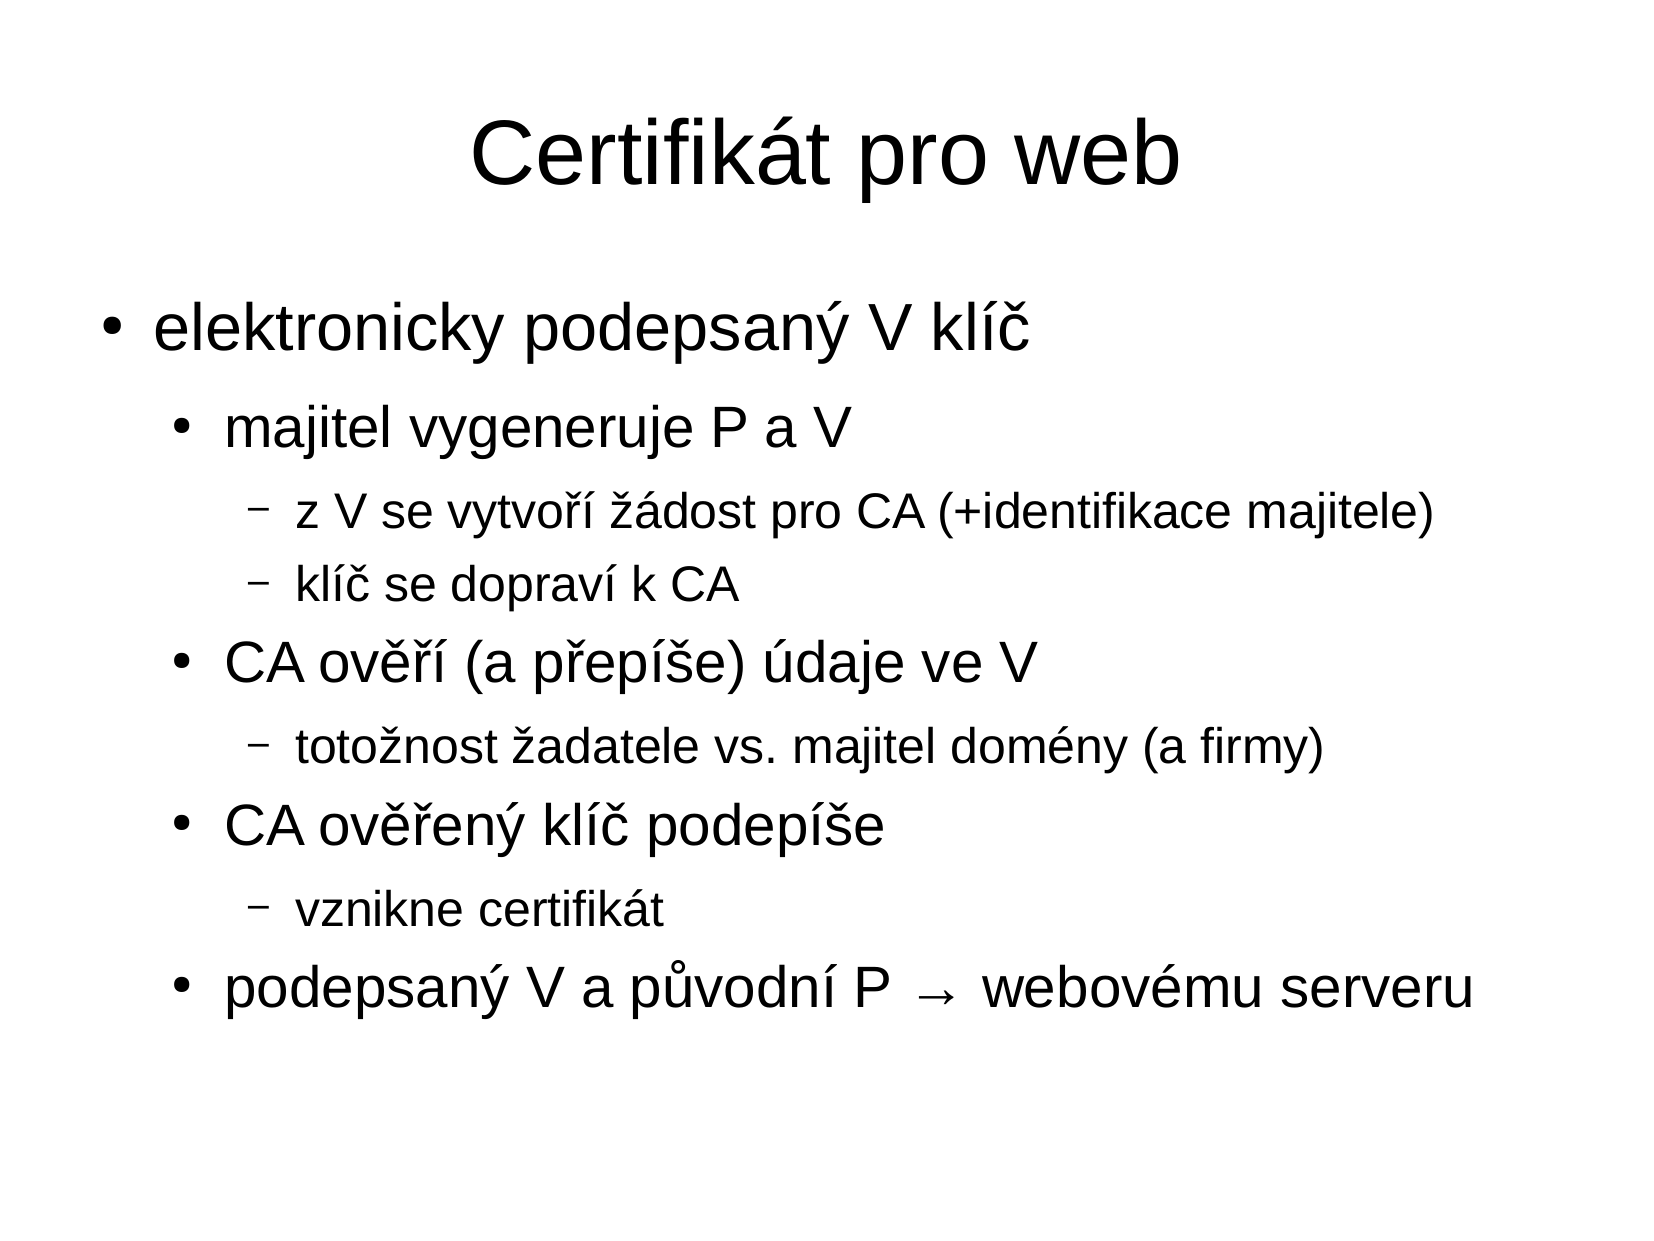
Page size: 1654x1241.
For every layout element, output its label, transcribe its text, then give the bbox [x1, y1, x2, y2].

title Certifikát pro web [82, 49, 1571, 257]
list elektronicky podepsaný V klíč majitel vygeneruje P a V z V se vytvoří žádost pro CA (+identifikace majitele) klíč se dopraví k CA CA ověří (a přepíše) údaje ve V totožnost žadatele vs. majitel domény (a firmy) CA ověřený klíč podepíše vznikne certifikát podepsaný V a původní P → webovému serveru [82, 290, 1571, 1020]
